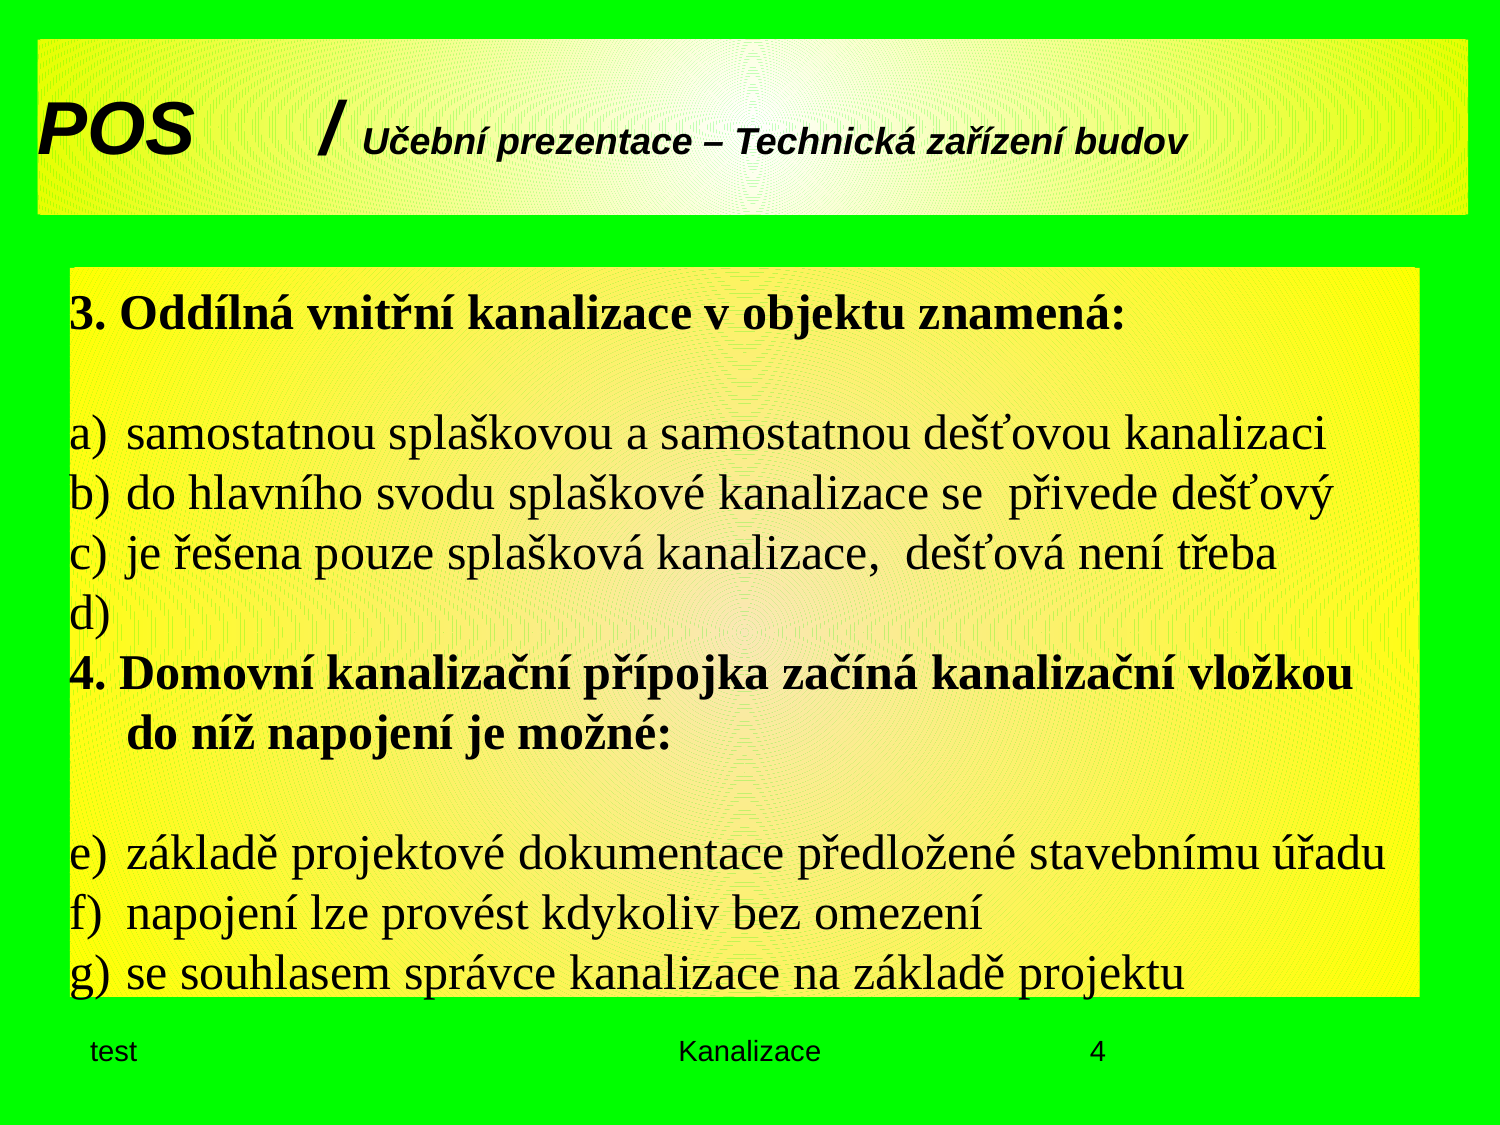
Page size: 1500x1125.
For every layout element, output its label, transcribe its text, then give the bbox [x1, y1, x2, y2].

text_box POS / Učební prezentace – Technická zařízení budov [38, 40, 1468, 214]
text_box test [75, 1024, 426, 1103]
text_box Kanalizace [512, 1024, 988, 1103]
text_box 3. Oddílná vnitřní kanalizace v objektu znamená: samostatnou splaškovou a samostatnou dešťovou kanalizaci do hlavního svodu splaškové kanalizace se přivede dešťový je řešena pouze splašková kanalizace, dešťová není třeba 4. Domovní kanalizační přípojka začíná kanalizační vložkou do níž napojení je možné: základě projektové dokumentace předložené stavebnímu úřadu napojení lze provést kdykoliv bez omezení se souhlasem správce kanalizace na základě projektu [69, 267, 1420, 997]
text_box [1074, 1024, 1426, 1103]
